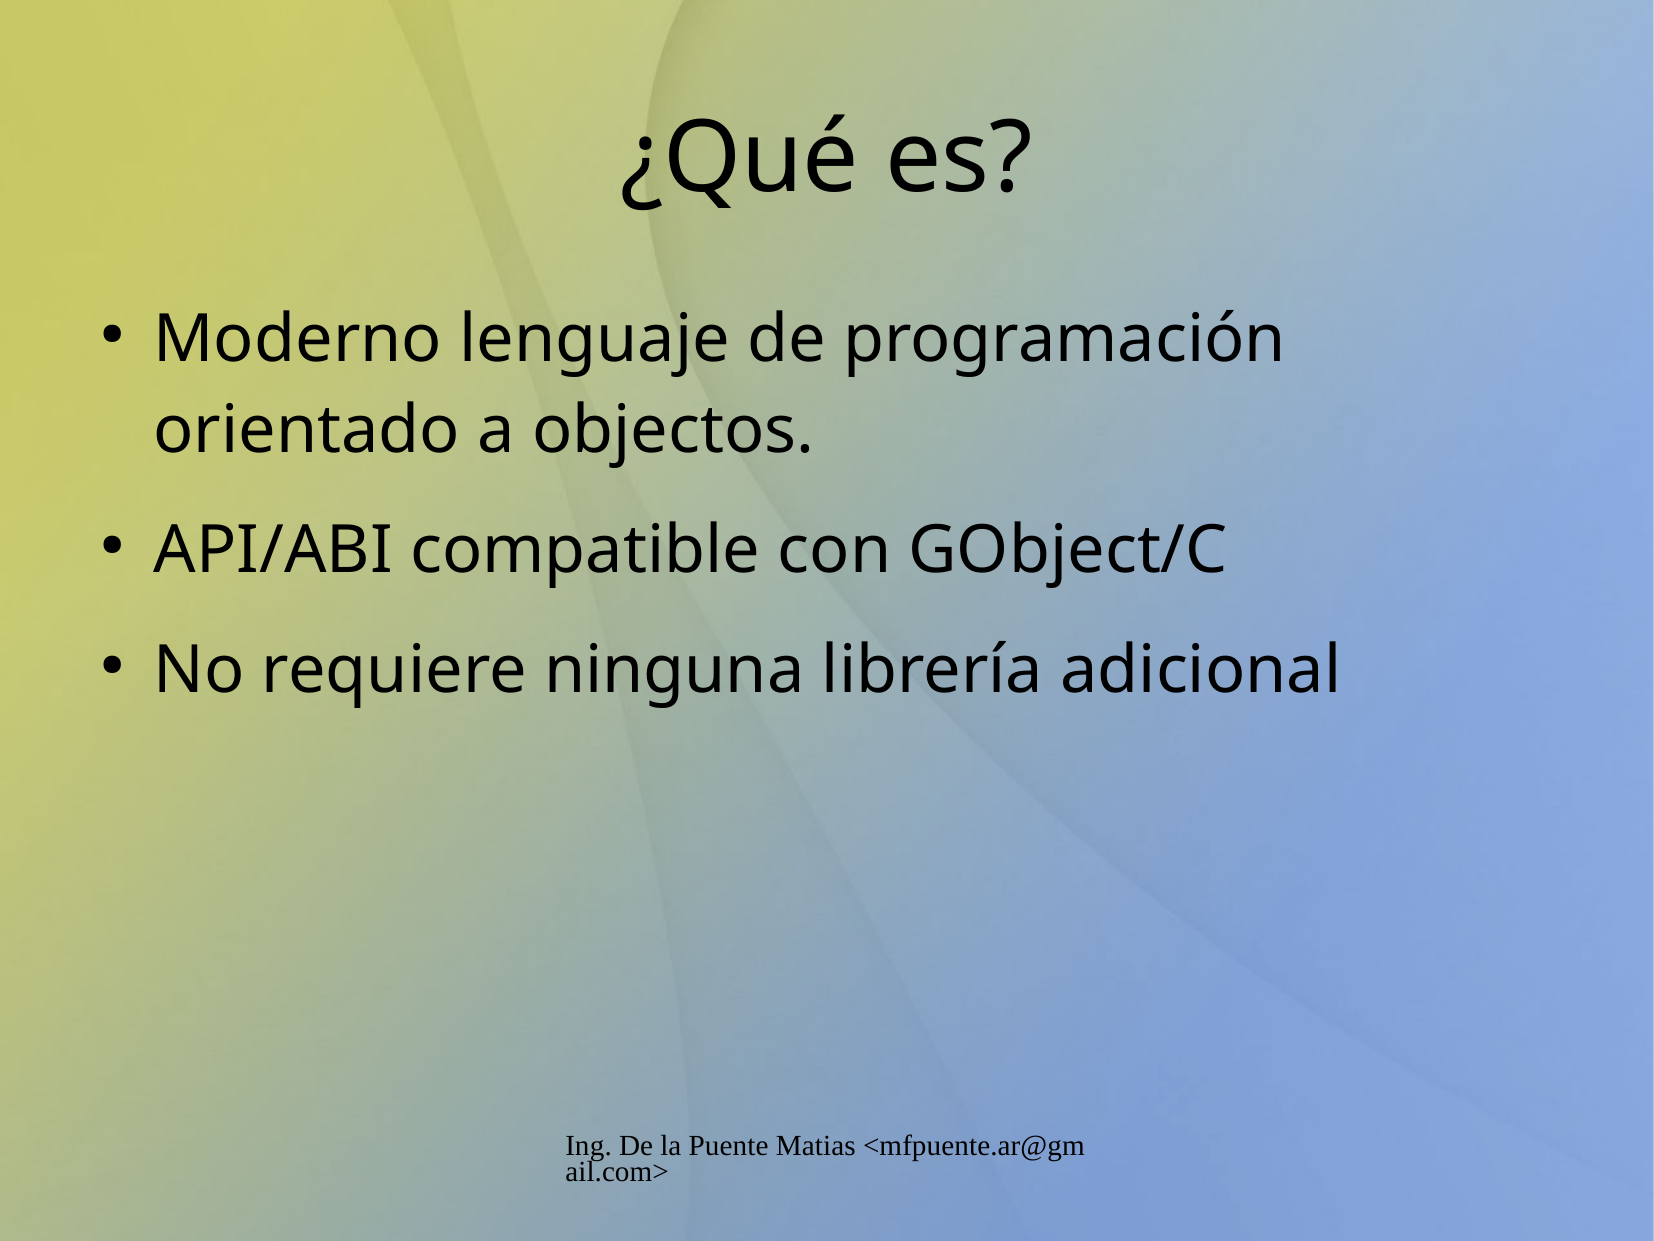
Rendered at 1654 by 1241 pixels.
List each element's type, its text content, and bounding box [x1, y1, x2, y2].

title ¿Qué es? [82, 49, 1571, 257]
list Moderno lenguaje de programación orientado a objectos. API/ABI compatible con GObject/C No requiere ninguna librería adicional [82, 290, 1571, 1109]
picture [0, 0, 1654, 1241]
